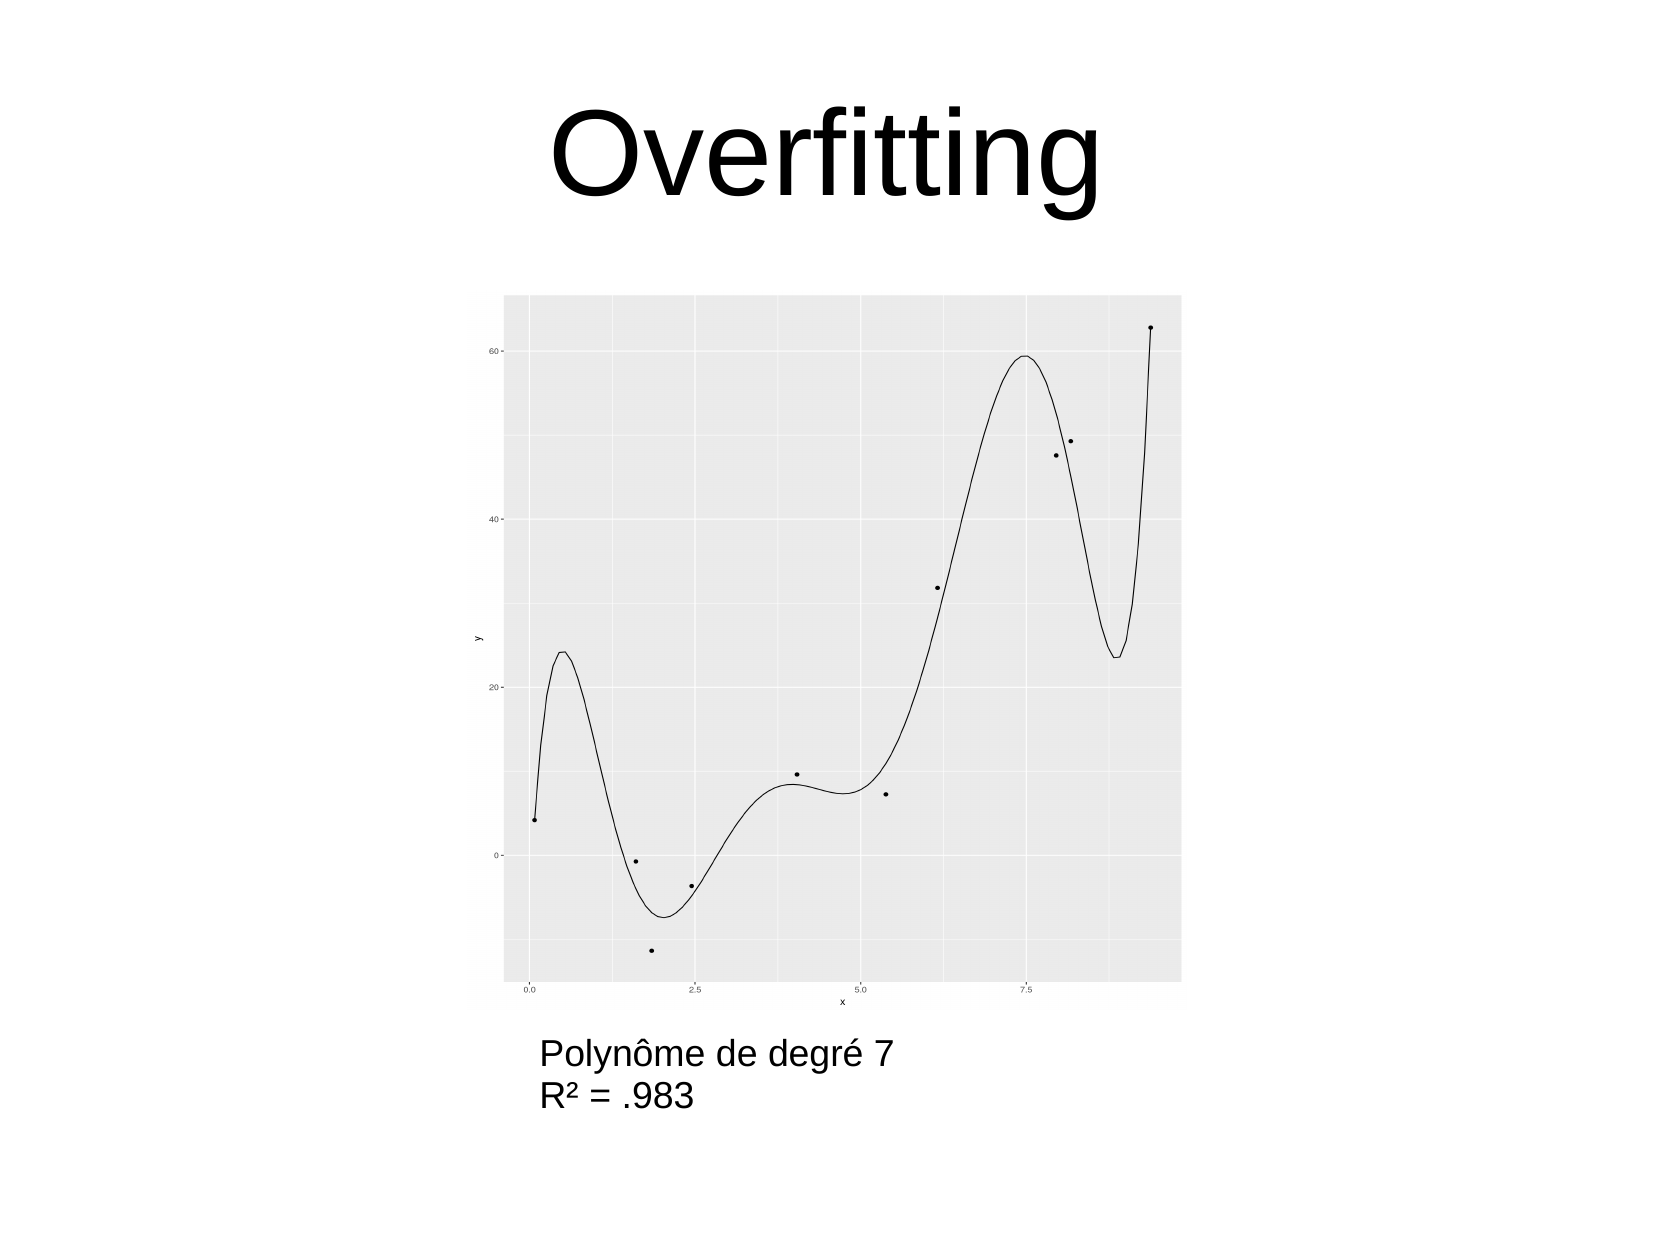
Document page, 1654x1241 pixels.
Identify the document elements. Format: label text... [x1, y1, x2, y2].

title Overfitting [82, 49, 1571, 257]
text_box Polynôme de degré 7 R² = .983 [524, 1024, 1177, 1166]
picture [467, 290, 1187, 1010]
